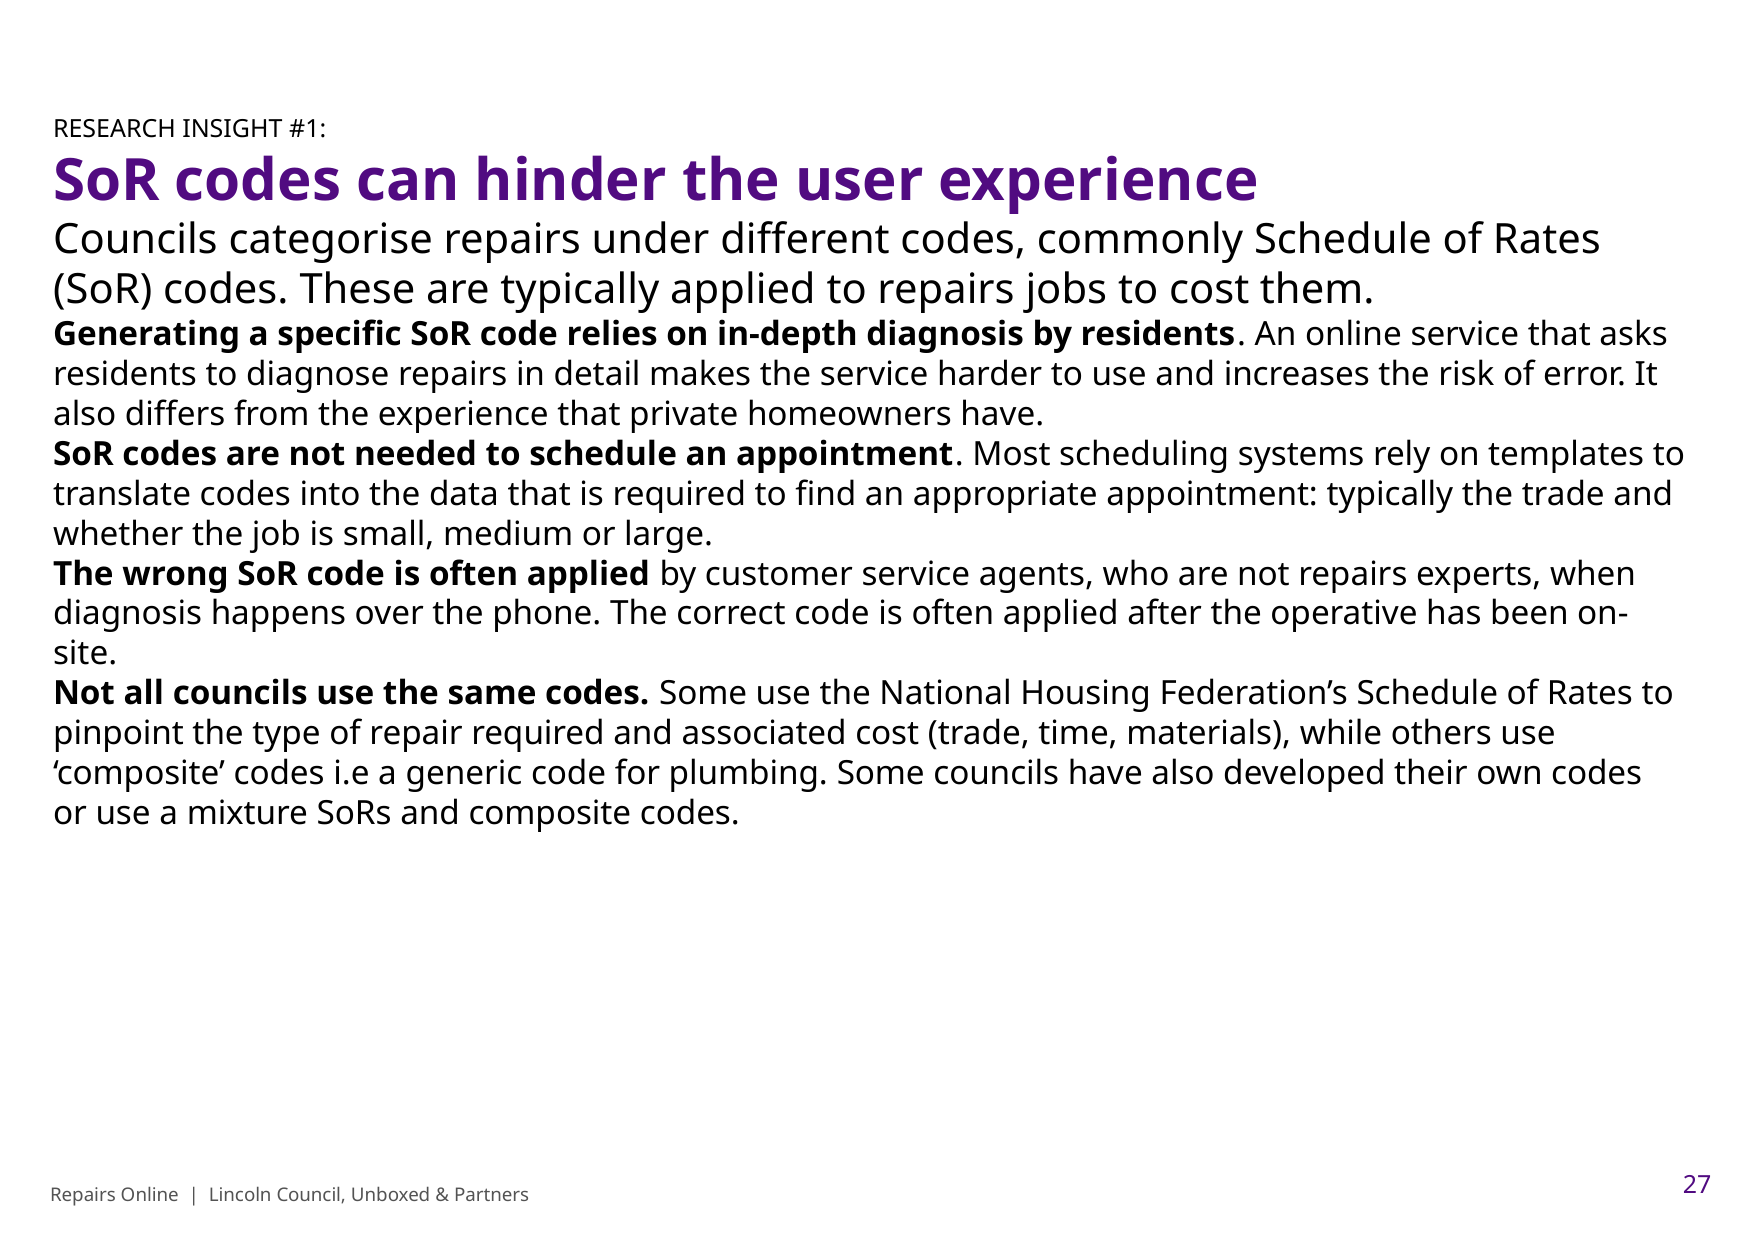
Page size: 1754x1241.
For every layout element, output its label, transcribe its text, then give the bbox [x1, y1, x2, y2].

title RESEARCH INSIGHT #1: SoR codes can hinder the user experience Councils categorise repairs under different codes, commonly Schedule of Rates (SoR) codes. These are typically applied to repairs jobs to cost them. Generating a specific SoR code relies on in-depth diagnosis by residents. An online service that asks residents to diagnose repairs in detail makes the service harder to use and increases the risk of error. It also differs from the experience that private homeowners have. SoR codes are not needed to schedule an appointment. Most scheduling systems rely on templates to translate codes into the data that is required to find an appropriate appointment: typically the trade and whether the job is small, medium or large. The wrong SoR code is often applied by customer service agents, who are not repairs experts, when diagnosis happens over the phone. The correct code is often applied after the operative has been on-site. Not all councils use the same codes. Some use the National Housing Federation’s Schedule of Rates to pinpoint the type of repair required and associated cost (trade, time, materials), while others use ‘composite’ codes i.e a generic code for plumbing. Some councils have also developed their own codes or use a mixture SoRs and composite codes. [34, 93, 1706, 1143]
slide_number <number> [1625, 1138, 1731, 1234]
